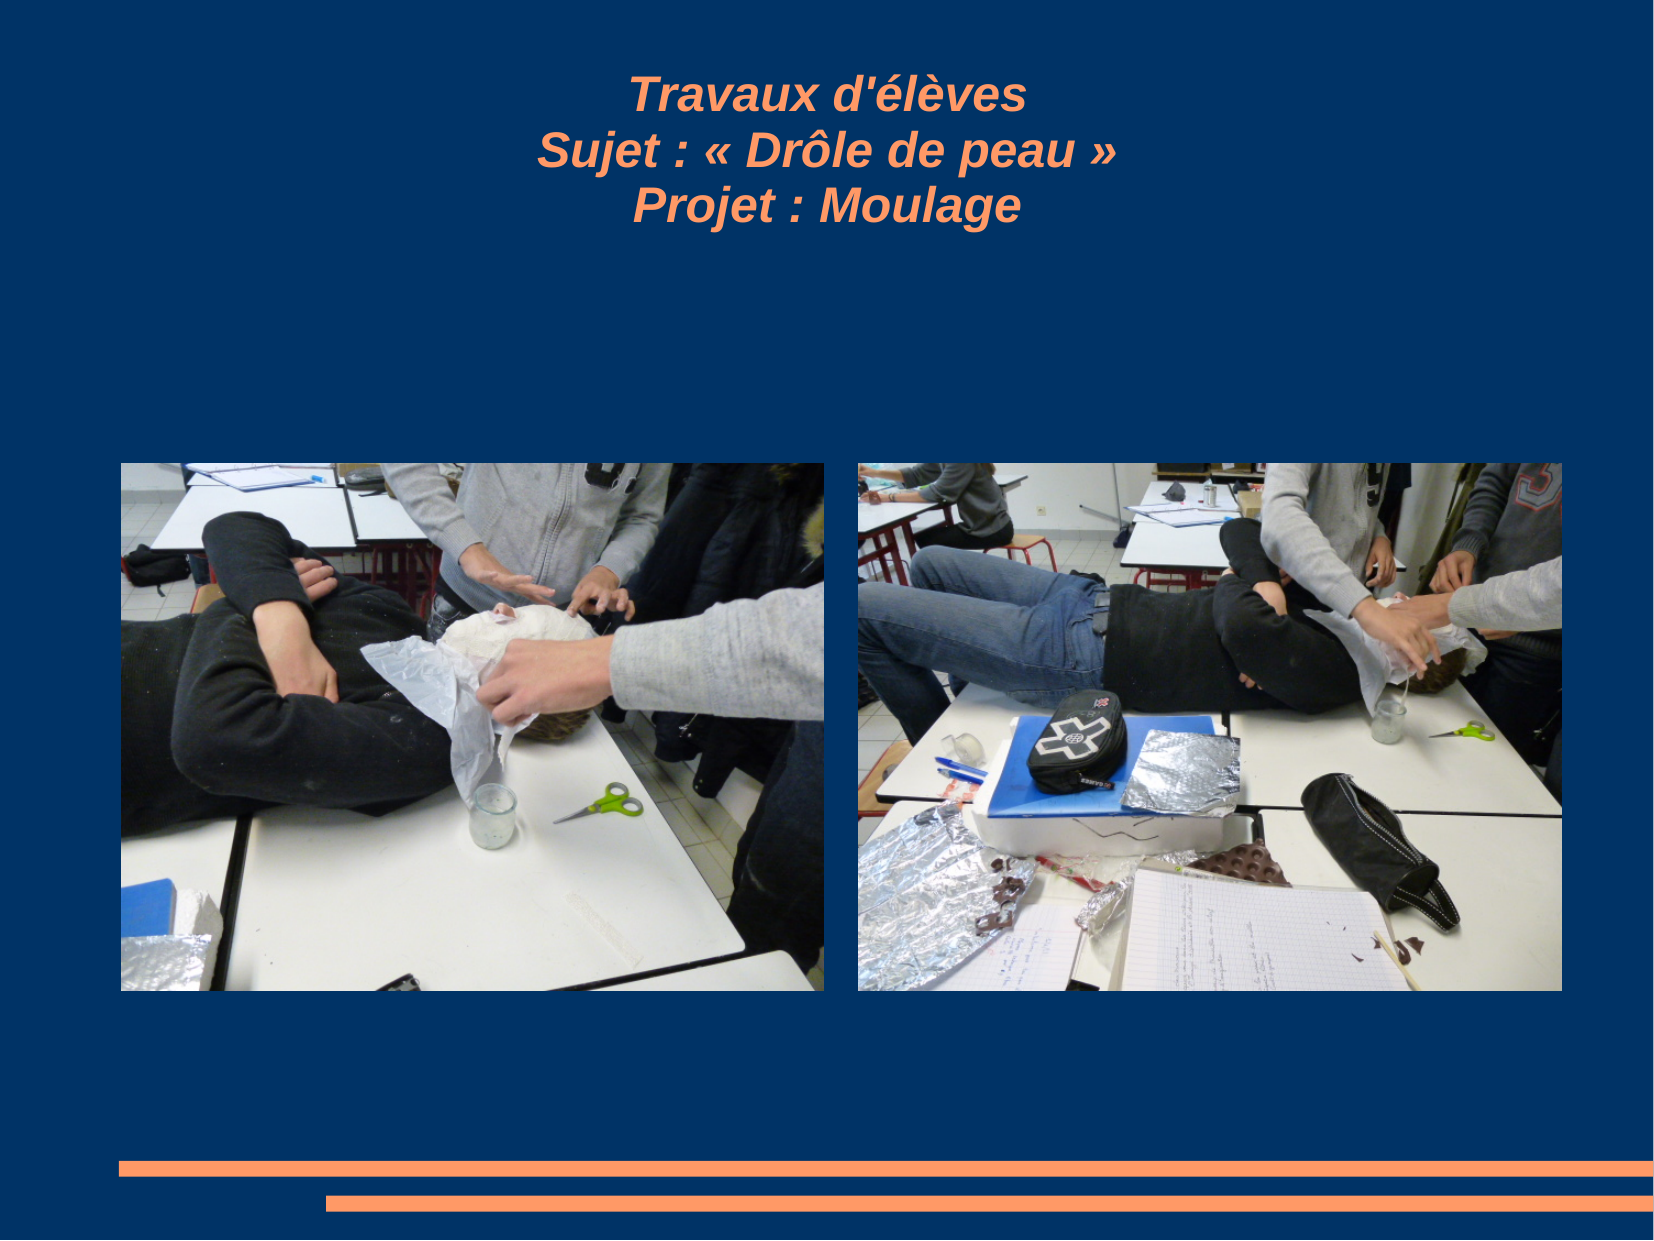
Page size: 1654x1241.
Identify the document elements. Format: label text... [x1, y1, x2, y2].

picture [121, 463, 824, 991]
title Travaux d'élèves Sujet : « Drôle de peau » Projet : Moulage [121, 46, 1534, 254]
picture [858, 463, 1562, 991]
